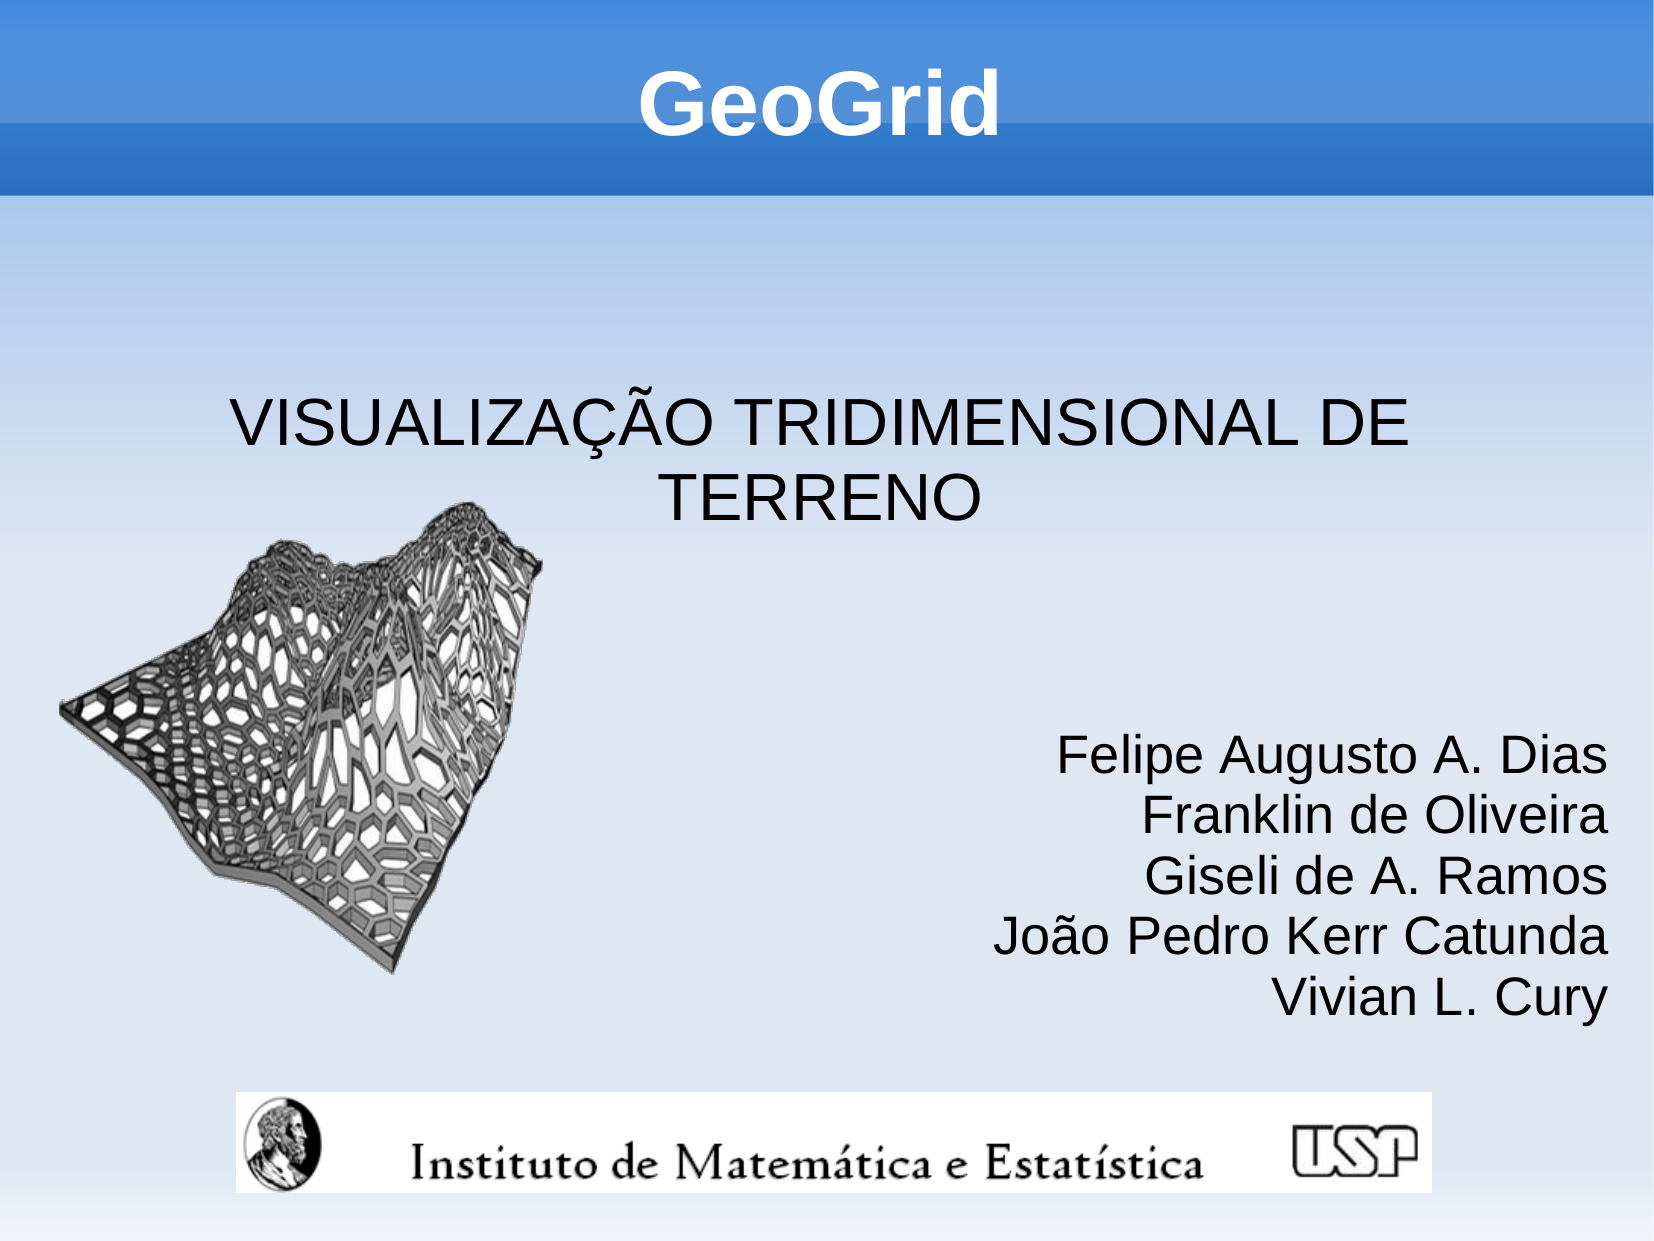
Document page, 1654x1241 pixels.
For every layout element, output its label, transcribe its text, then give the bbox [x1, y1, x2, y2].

text_box Felipe Augusto A. Dias Franklin de Oliveira Giseli de A. Ramos João Pedro Kerr Catunda Vivian L. Cury [974, 686, 1625, 1004]
picture [0, 0, 1654, 1241]
picture [1541, 1004, 1555, 1012]
subtitle VISUALIZAÇÃO TRIDIMENSIONAL DE TERRENO [76, 206, 1565, 714]
picture [1504, 1004, 1526, 1011]
picture [1365, 1004, 1379, 1012]
title GeoGrid [76, 0, 1565, 206]
